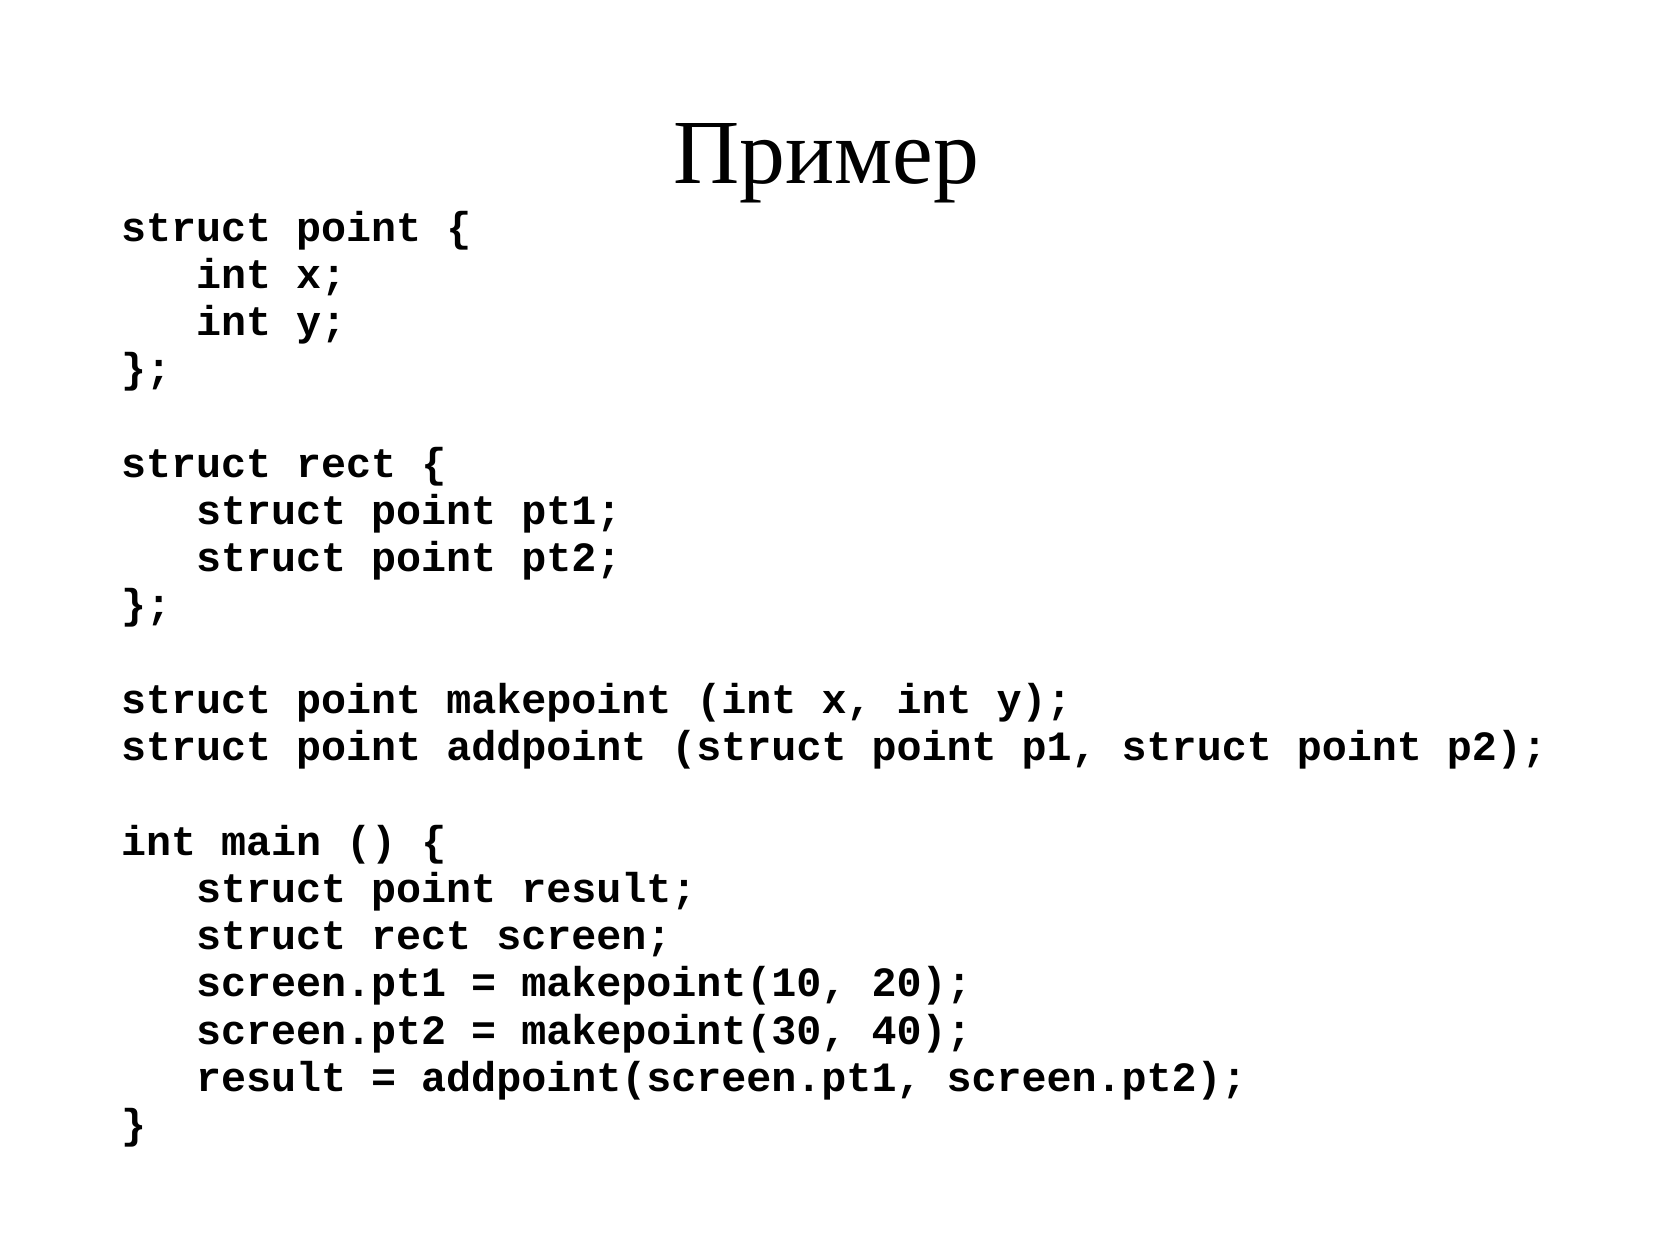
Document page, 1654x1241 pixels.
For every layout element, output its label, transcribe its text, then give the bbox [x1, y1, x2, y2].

title Пример [82, 49, 1571, 257]
text_box struct point { int x; int y; }; struct rect { struct point pt1; struct point pt2; }; struct point makepoint (int x, int y); struct point addpoint (struct point p1, struct point p2); int main () { struct point result; struct rect screen; screen.pt1 = makepoint(10, 20); screen.pt2 = makepoint(30, 40); result = addpoint(screen.pt1, screen.pt2); } [106, 198, 1654, 1170]
